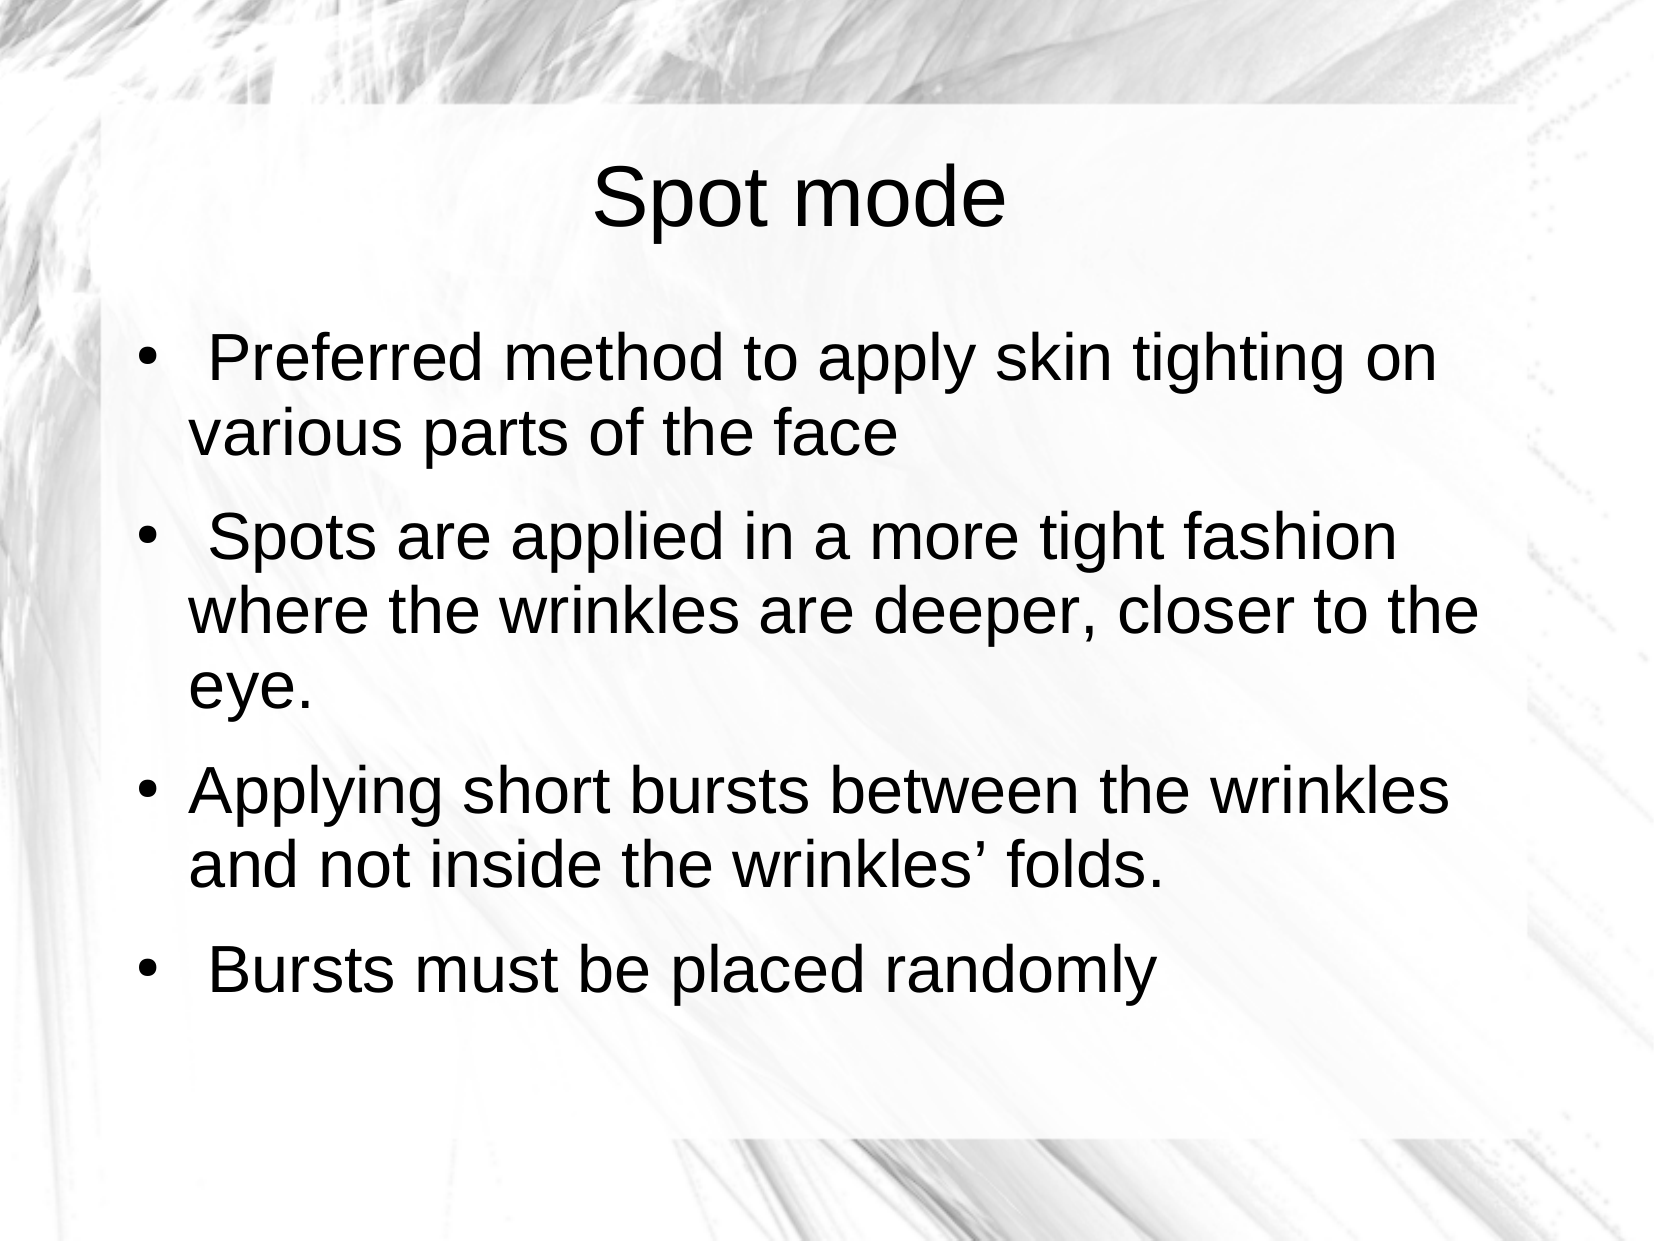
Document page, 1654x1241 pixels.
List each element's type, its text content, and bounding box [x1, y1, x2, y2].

list Preferred method to apply skin tighting on various parts of the face Spots are applied in a more tight fashion where the wrinkles are deeper, closer to the eye. Applying short bursts between the wrinkles and not inside the wrinkles’ folds. Bursts must be placed randomly [118, 319, 1571, 1007]
picture [0, 0, 1654, 1241]
title Spot mode [118, 112, 1506, 281]
